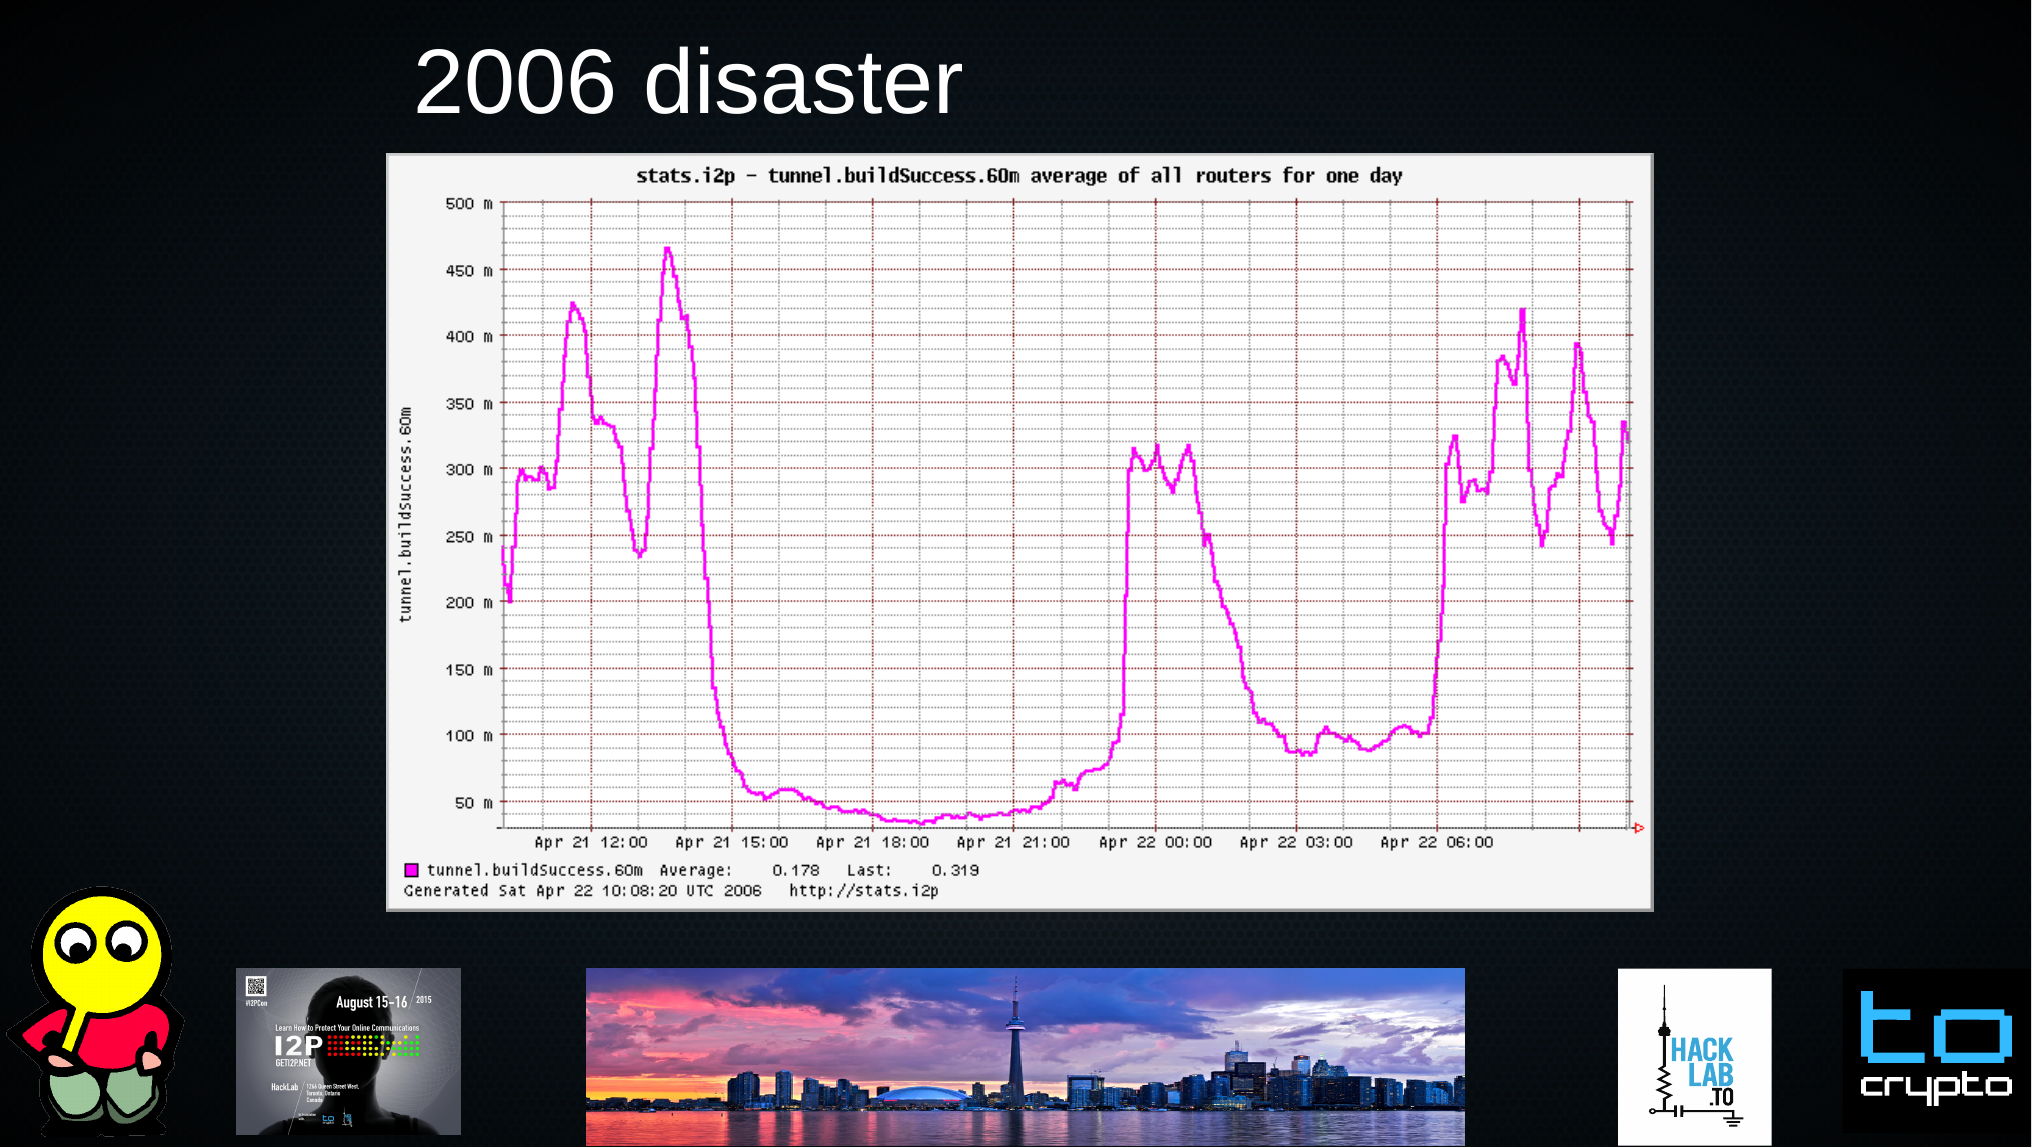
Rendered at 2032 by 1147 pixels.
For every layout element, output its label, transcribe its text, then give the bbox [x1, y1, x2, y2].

picture [0, 0, 2032, 1147]
title 2006 disaster [0, 0, 1604, 178]
